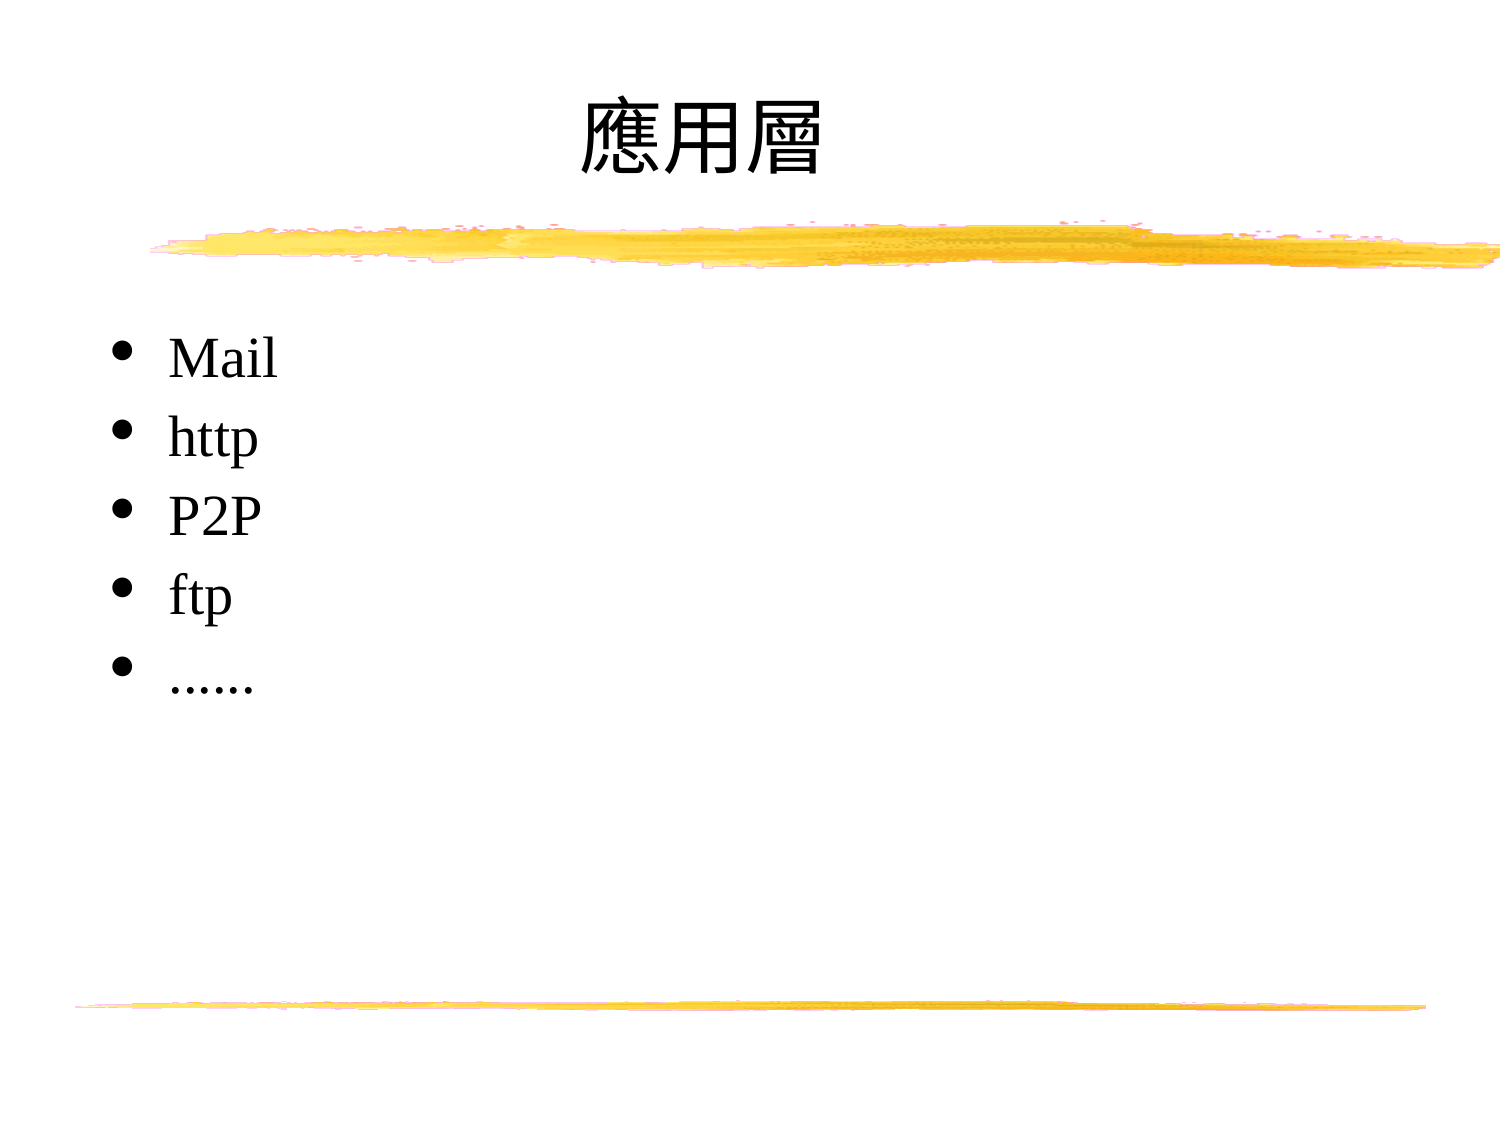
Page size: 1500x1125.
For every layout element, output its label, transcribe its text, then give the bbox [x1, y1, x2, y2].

picture [150, 215, 1500, 279]
picture [75, 999, 1426, 1013]
title 應用層 [66, 44, 1342, 218]
list Mail http P2P ftp ...... [112, 324, 1388, 986]
